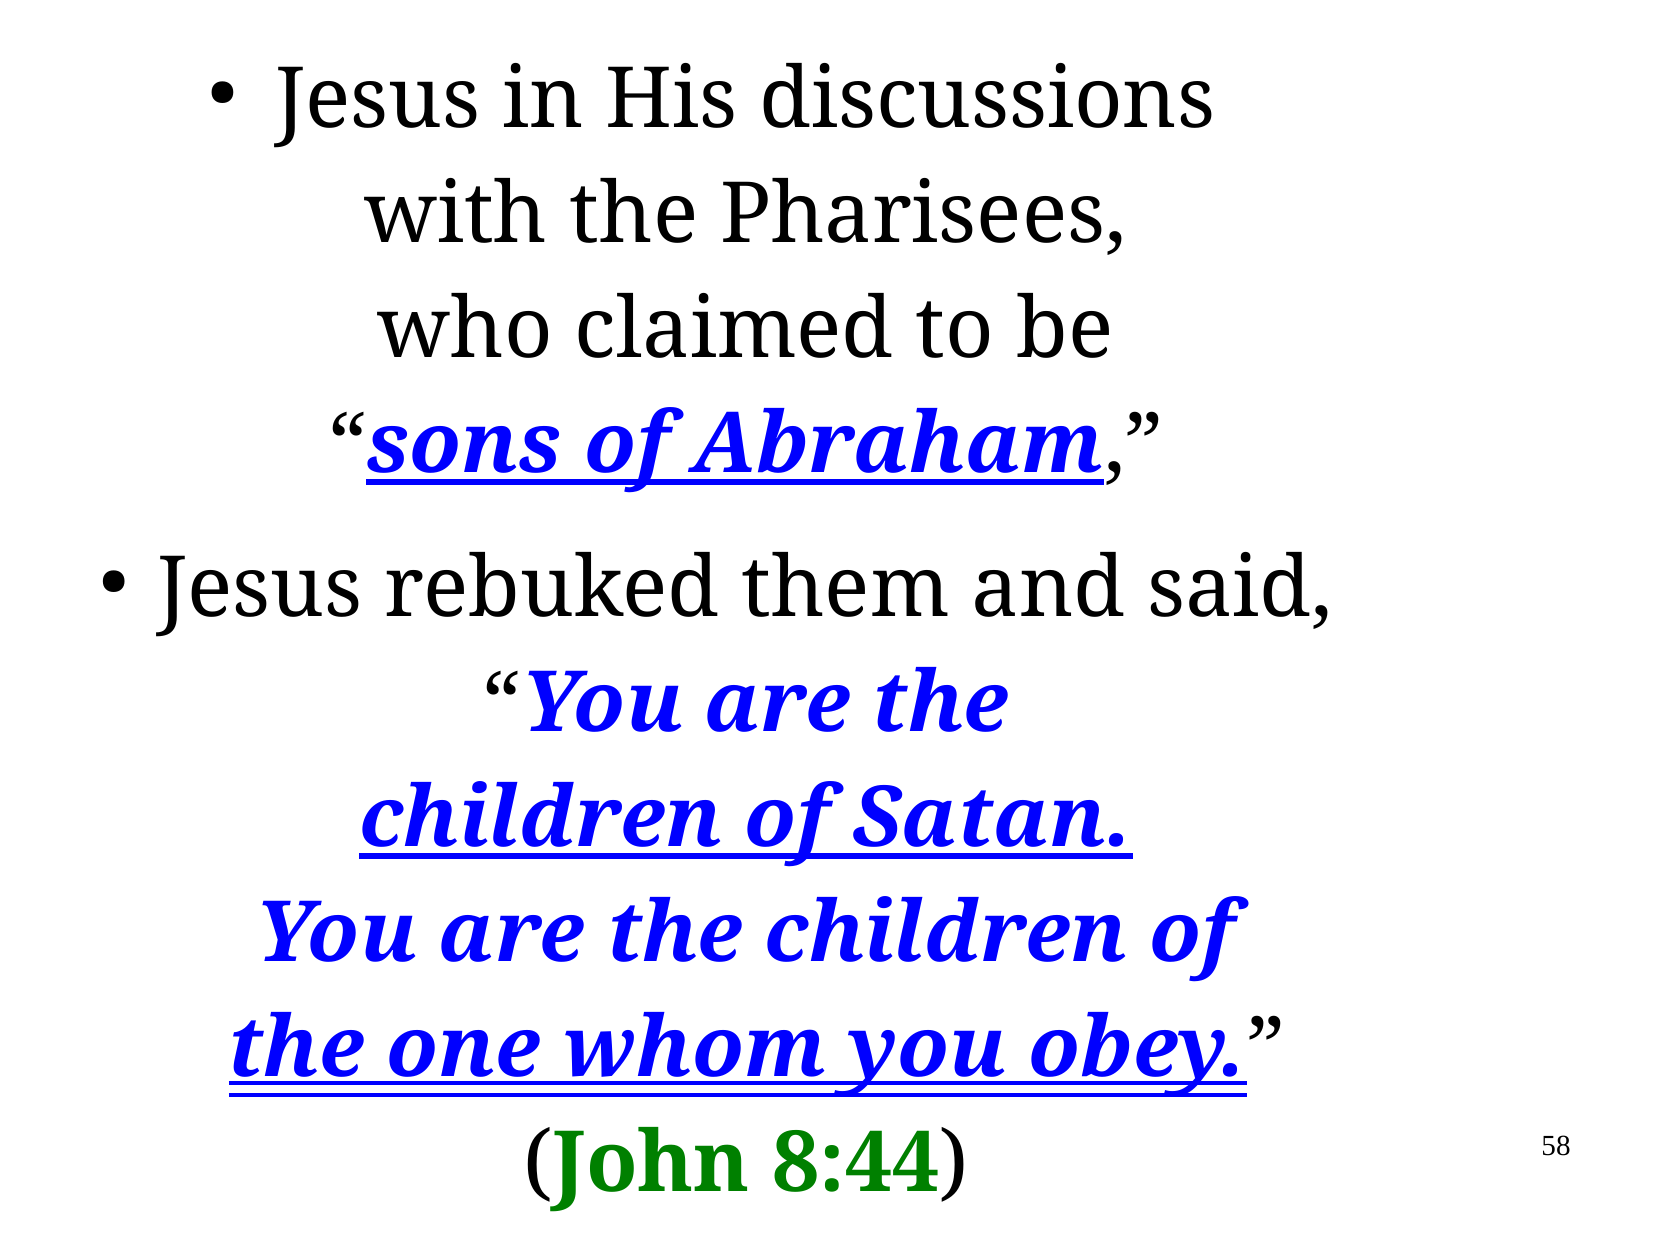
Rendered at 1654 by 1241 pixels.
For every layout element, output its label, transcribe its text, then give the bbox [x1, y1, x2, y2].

list Jesus in His discussions with the Pharisees, who claimed to be “sons of Abraham,” Jesus rebuked them and said, “You are the children of Satan. You are the children of the one whom you obey.” (John 8:44) [37, 37, 1613, 1238]
